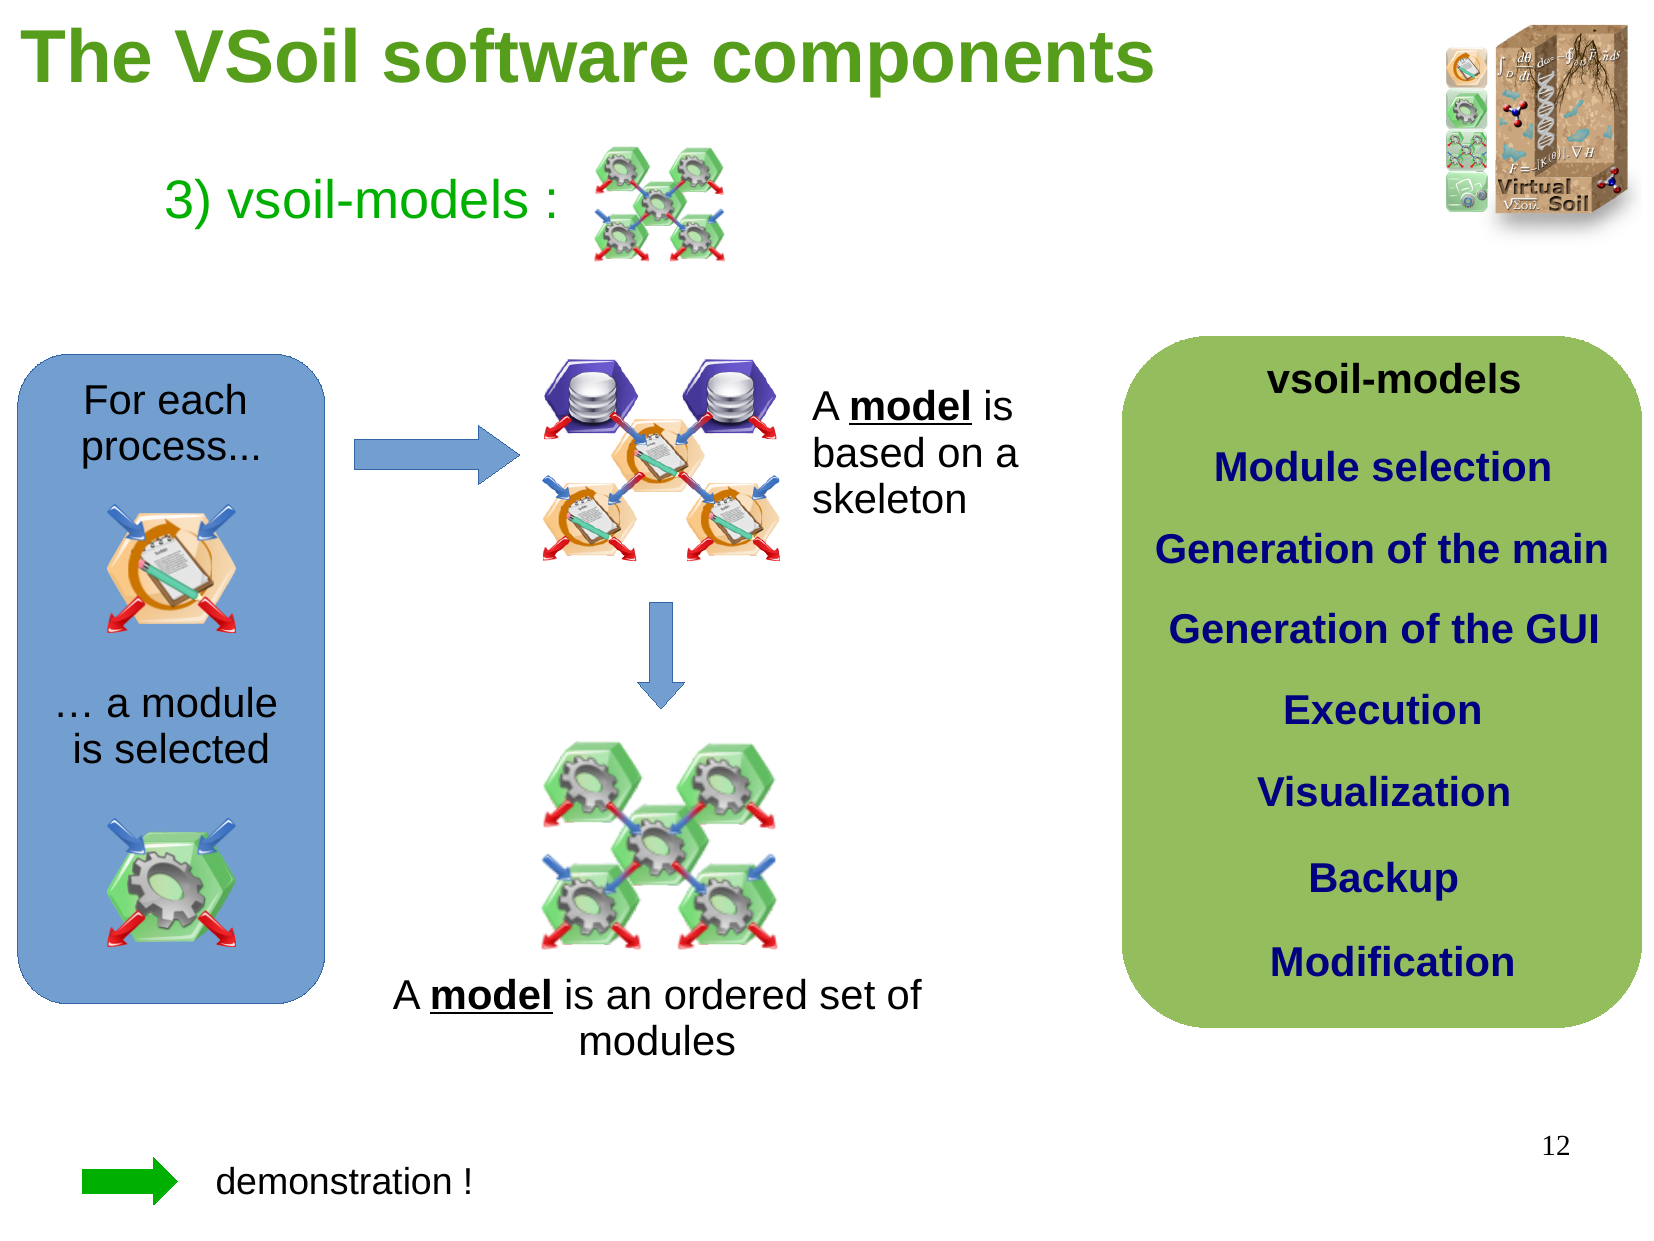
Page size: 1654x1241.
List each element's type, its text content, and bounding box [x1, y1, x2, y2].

picture [542, 350, 780, 567]
text_box Execution [1268, 679, 1506, 742]
text_box [637, 602, 685, 709]
text_box demonstration ! [200, 1153, 532, 1217]
text_box vsoil-models [1252, 348, 1560, 410]
text_box [354, 425, 520, 485]
text_box [82, 1157, 178, 1205]
picture [1409, 0, 1642, 260]
picture [107, 504, 236, 633]
text_box For each process... … a module is selected [17, 354, 325, 1004]
picture [590, 141, 726, 272]
title 3) vsoil-models : [109, 169, 590, 230]
text_box A model is based on a skeleton [797, 375, 1117, 530]
text_box Module selection [1199, 436, 1568, 499]
text_box Generation of the GUI [1153, 598, 1615, 661]
text_box [1122, 336, 1642, 1028]
picture [534, 732, 780, 964]
text_box Visualization [1242, 761, 1544, 823]
text_box Modification [1255, 930, 1548, 993]
text_box The VSoil software components [5, 7, 1276, 107]
text_box Backup [1293, 847, 1475, 910]
text_box Generation of the main [1139, 518, 1625, 580]
text_box A model is an ordered set of modules [378, 964, 945, 1072]
picture [107, 818, 236, 947]
